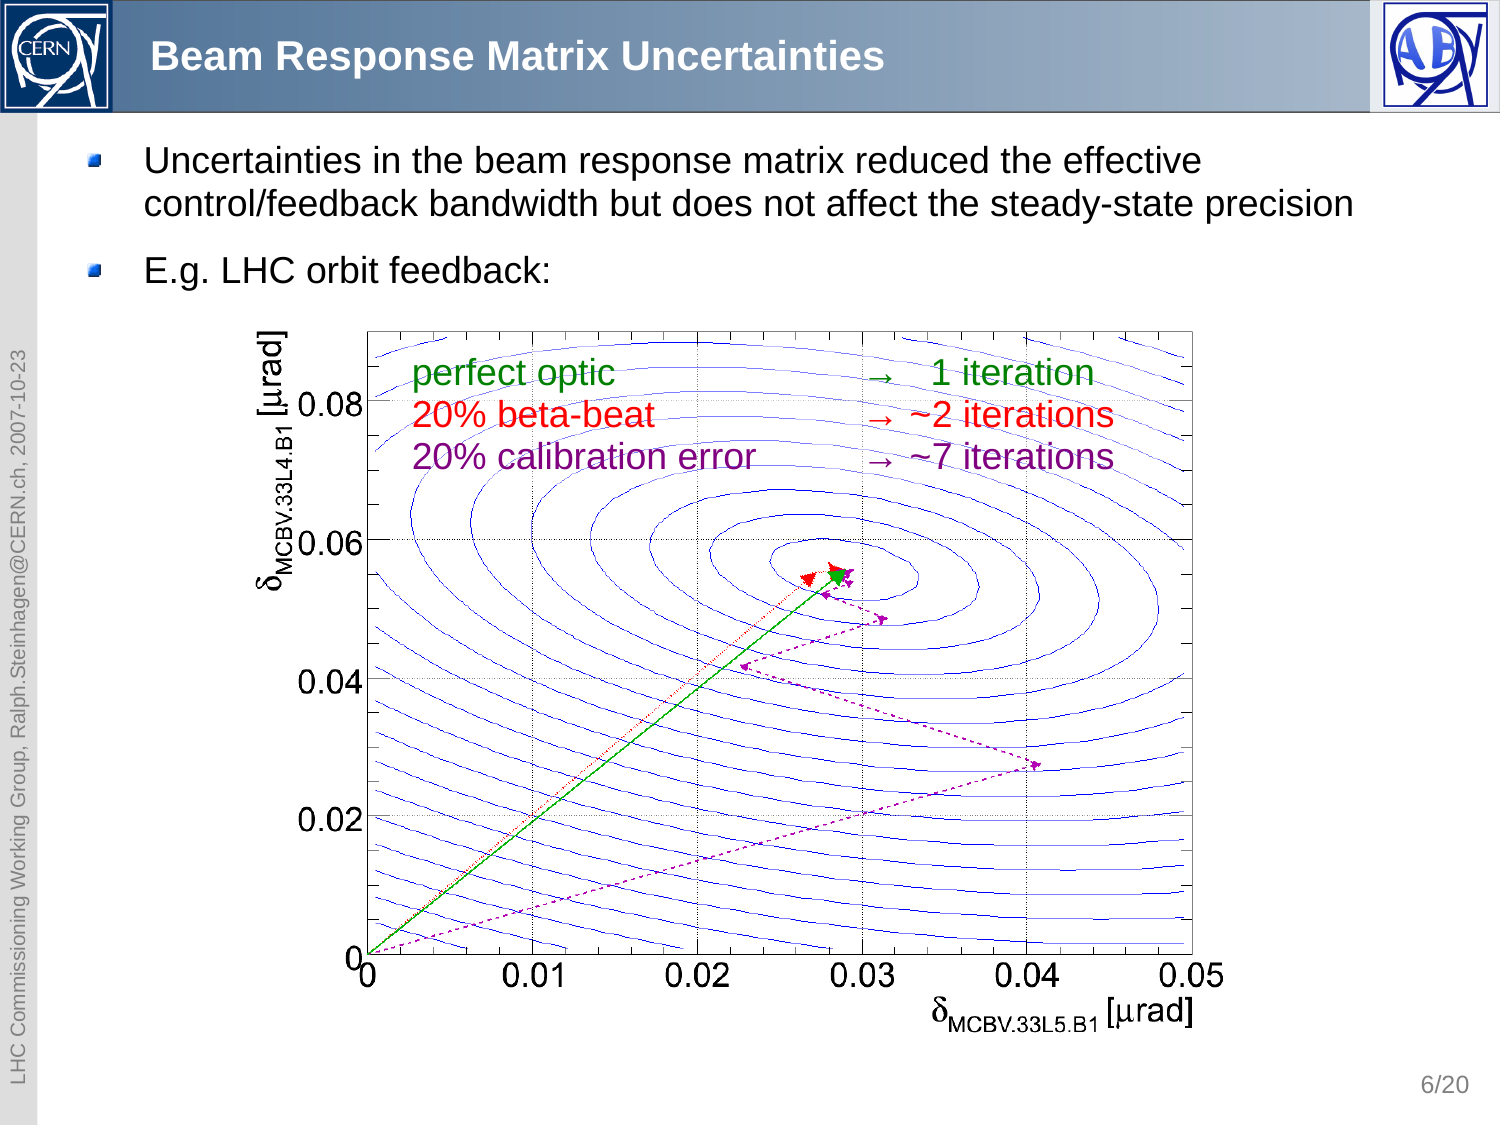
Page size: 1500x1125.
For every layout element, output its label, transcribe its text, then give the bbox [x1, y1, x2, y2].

list Uncertainties in the beam response matrix reduced the effective control/feedback bandwidth but does not affect the steady-state precision E.g. LHC orbit feedback: [87, 137, 1438, 1030]
picture [248, 317, 1241, 1041]
picture [1382, 1, 1489, 108]
text_box perfect optic → 1 iteration 20% beta-beat → ~2 iterations 20% calibration error → ~7 iterations [397, 344, 1164, 486]
title Beam Response Matrix Uncertainties [150, 0, 1201, 113]
picture [0, 0, 113, 113]
